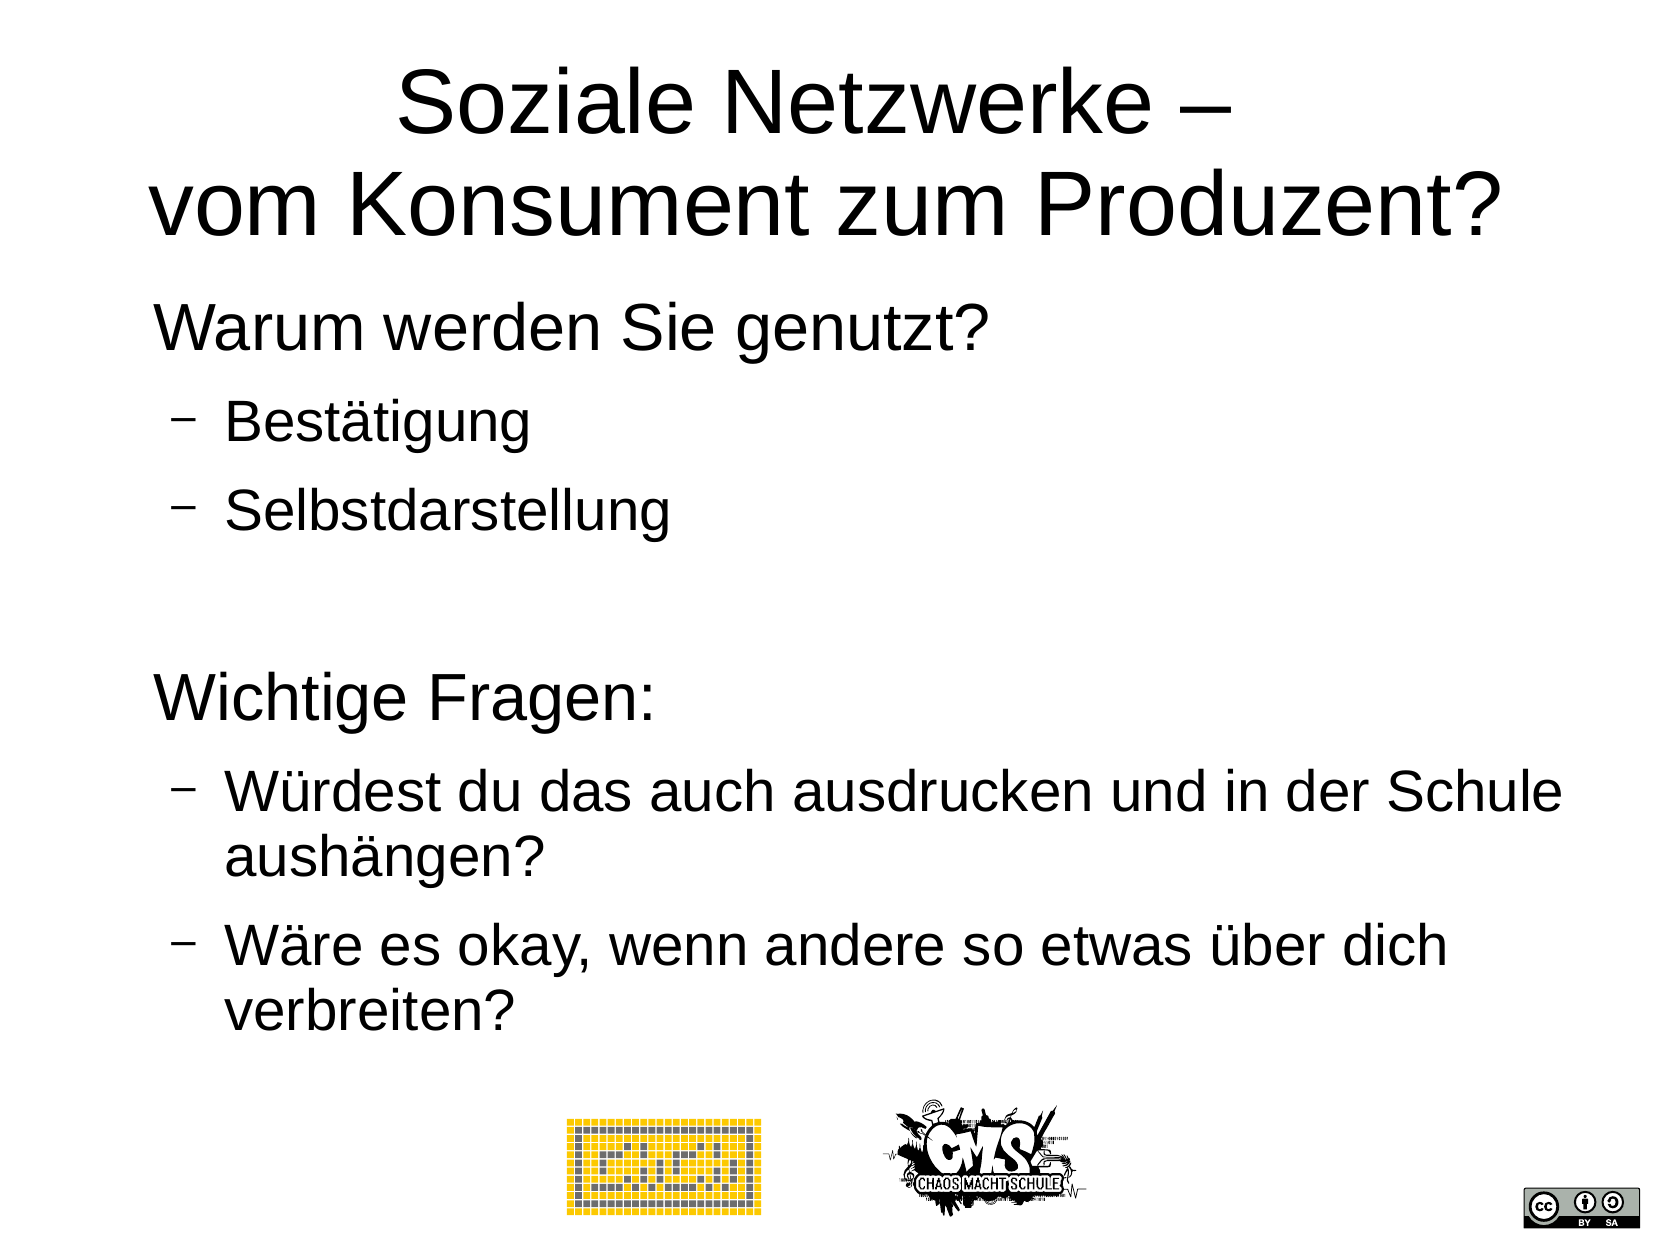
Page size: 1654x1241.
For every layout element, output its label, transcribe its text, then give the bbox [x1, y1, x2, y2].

title Soziale Netzwerke – vom Konsument zum Produzent? [82, 49, 1571, 257]
list Warum werden Sie genutzt? Bestätigung Selbstdarstellung Wichtige Fragen: Würdest du das auch ausdrucken und in der Schule aushängen? Wäre es okay, wenn andere so etwas über dich verbreiten? [82, 290, 1571, 1052]
